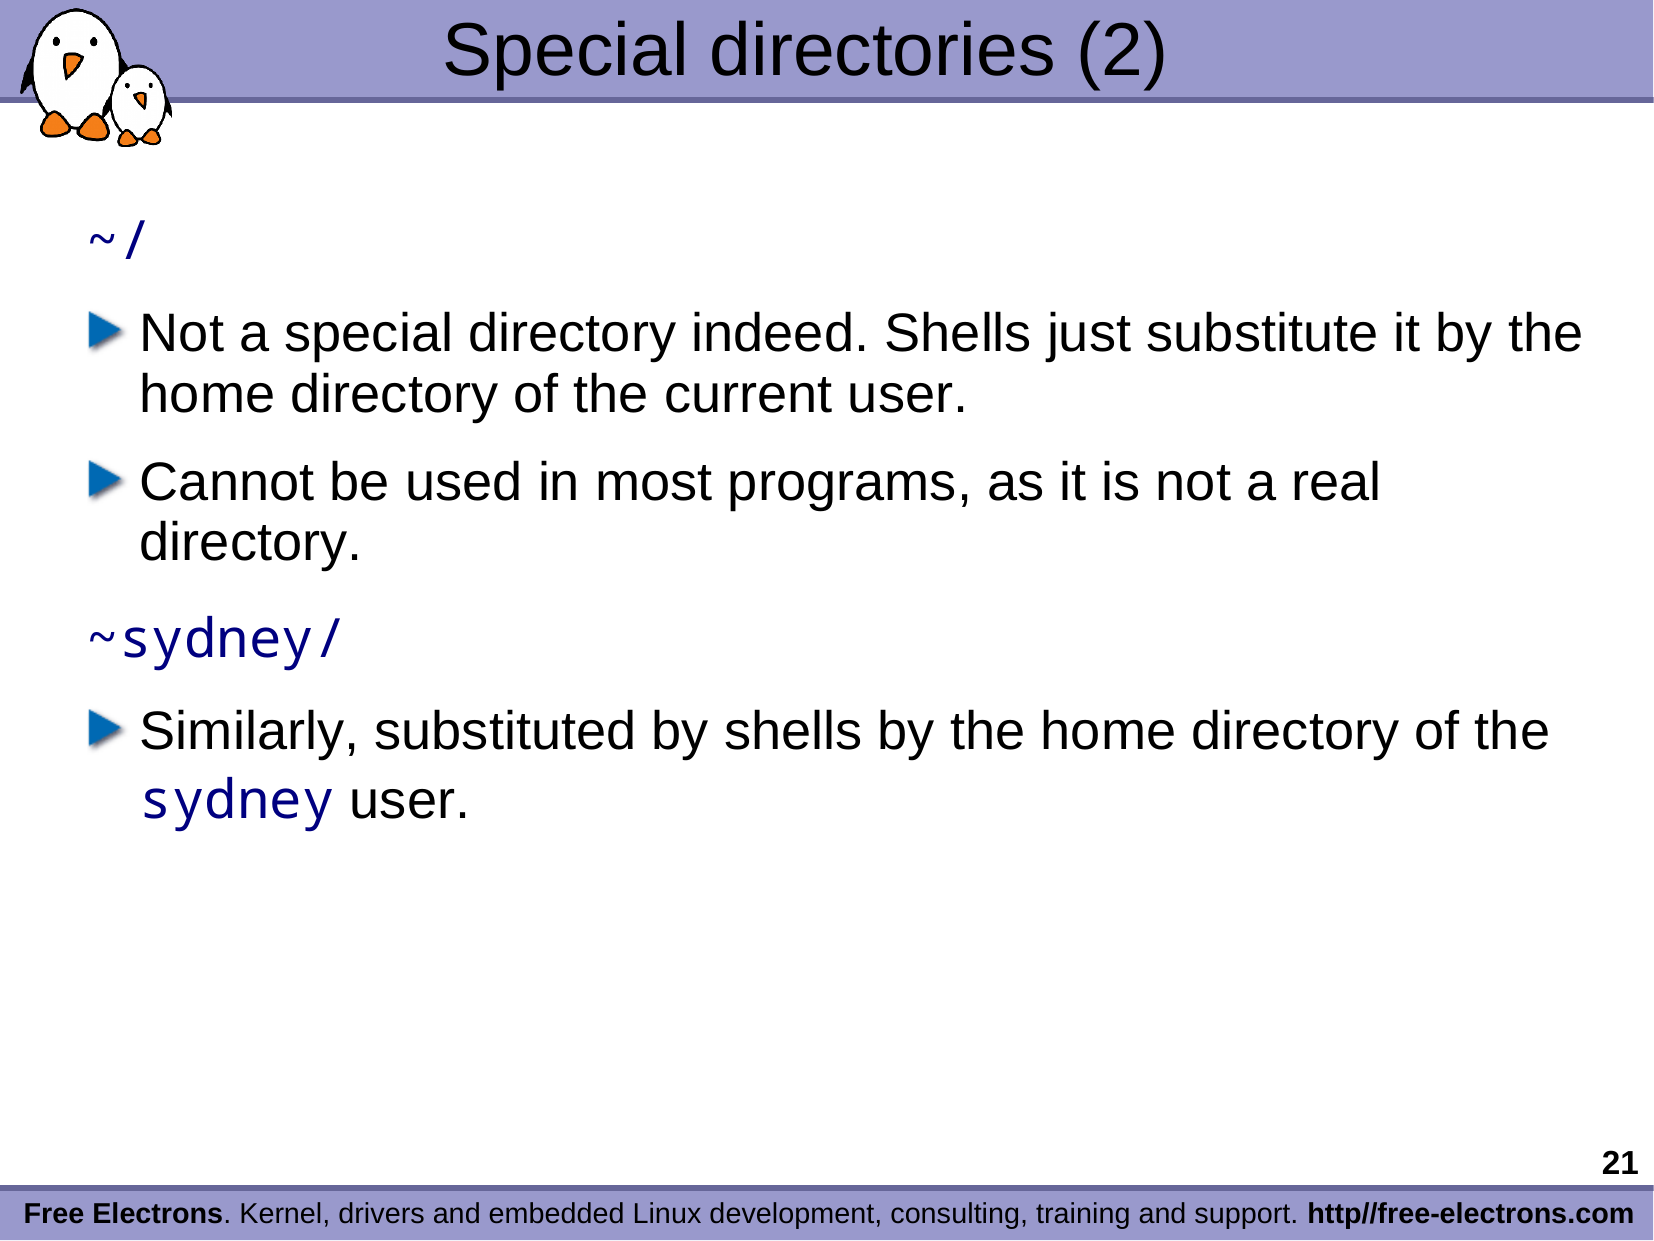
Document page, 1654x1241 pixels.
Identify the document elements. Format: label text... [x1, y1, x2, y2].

title Special directories (2) [60, 0, 1551, 100]
picture [20, 8, 172, 147]
list ~/ Not a special directory indeed. Shells just substitute it by the home directory of the current user. Cannot be used in most programs, as it is not a real directory. ~sydney/ Similarly, substituted by shells by the home directory of the sydney user. [68, 201, 1592, 1118]
